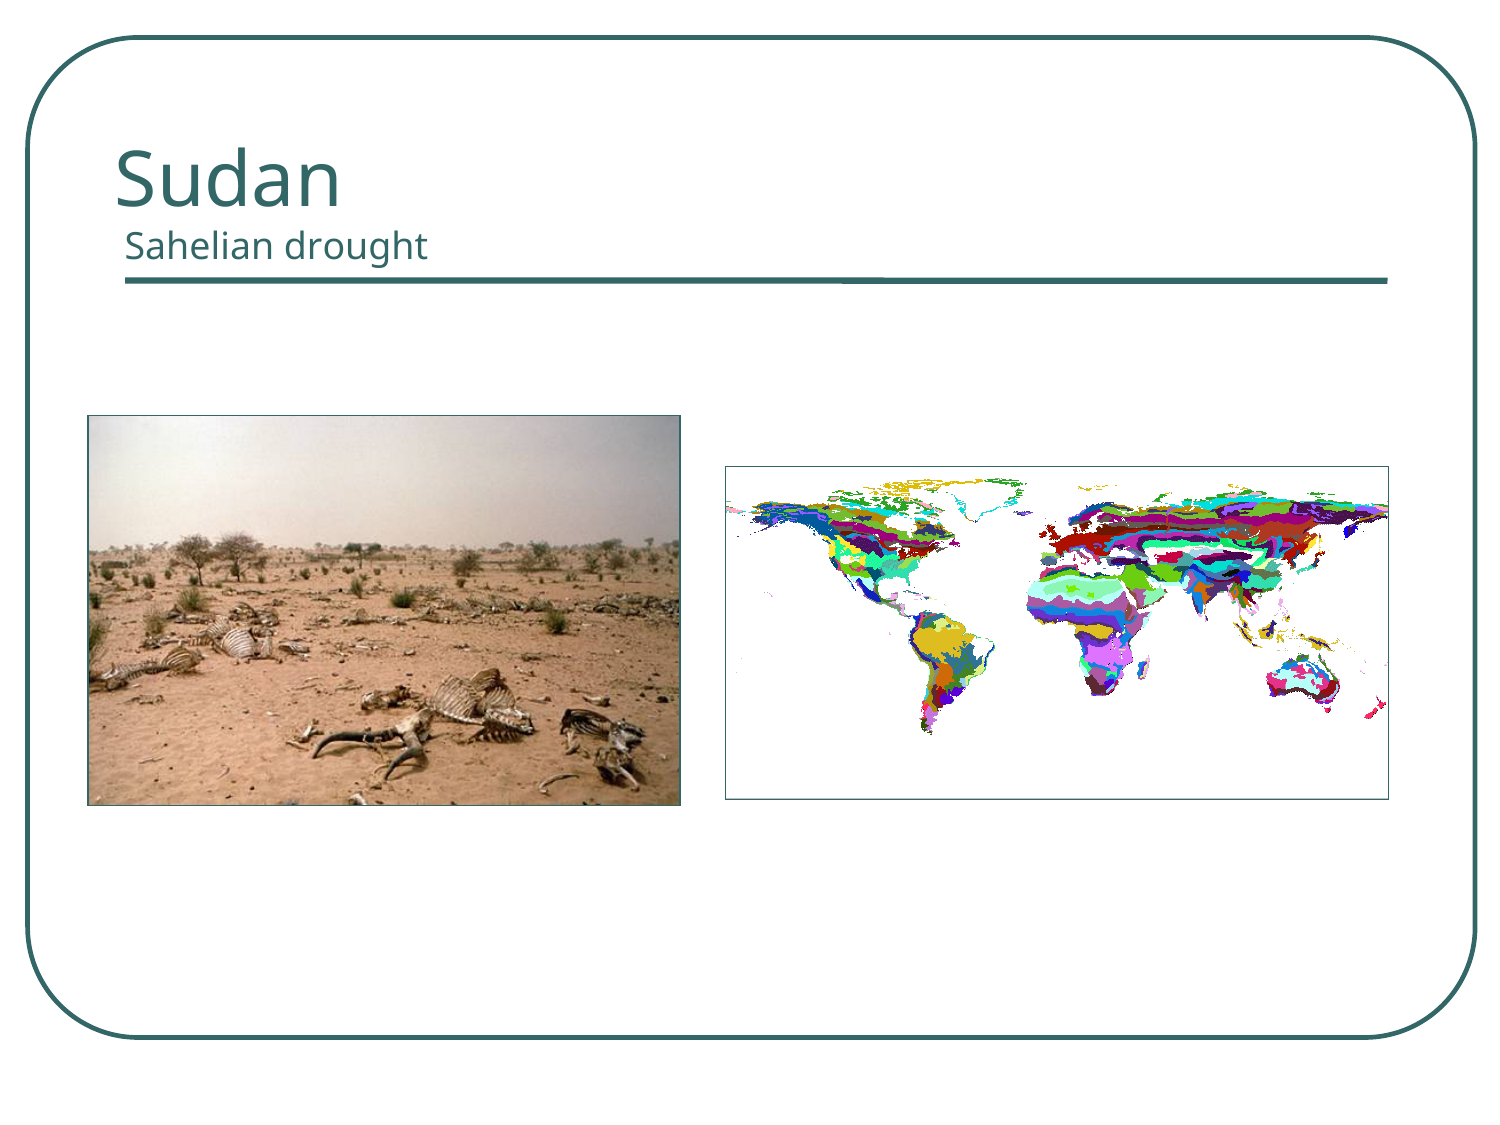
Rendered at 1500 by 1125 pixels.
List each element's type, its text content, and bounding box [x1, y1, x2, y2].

picture [726, 467, 1388, 799]
title Sudan Sahelian drought [100, 87, 1388, 275]
picture [88, 416, 680, 805]
